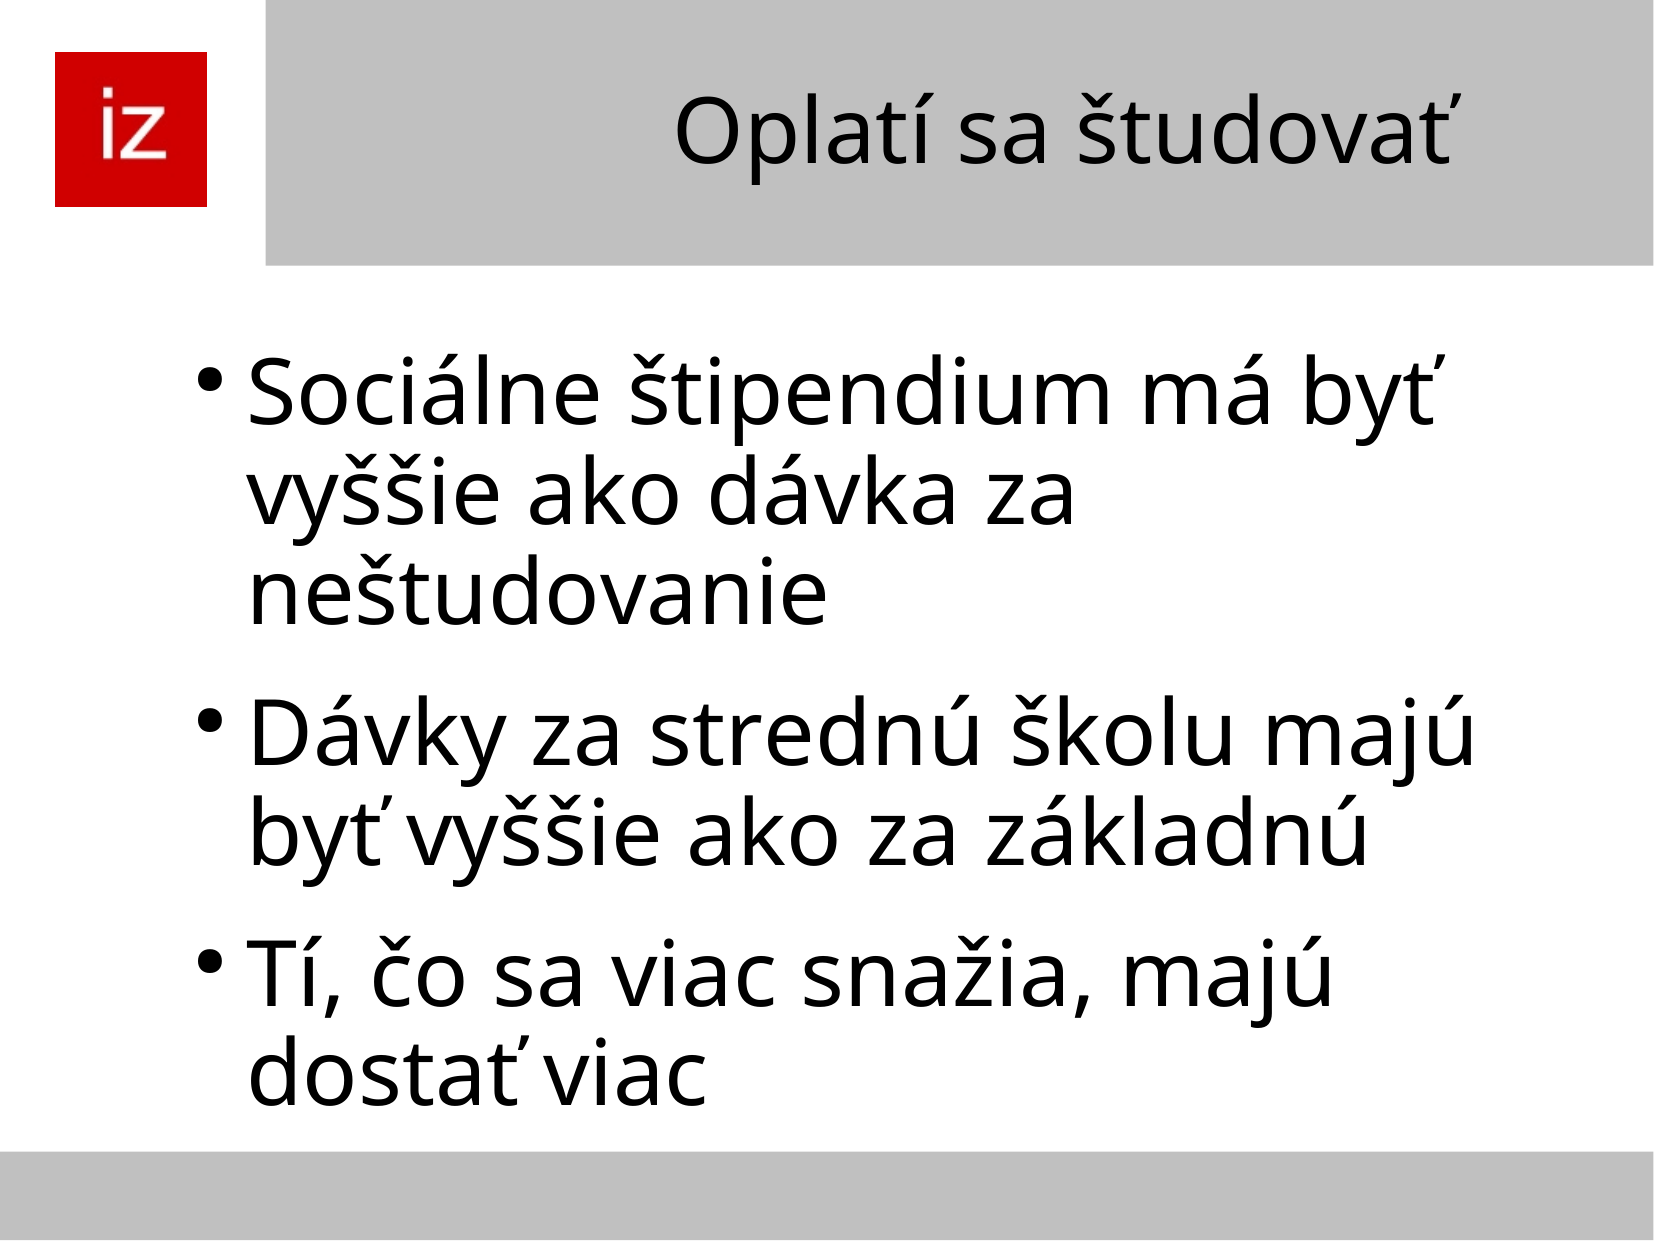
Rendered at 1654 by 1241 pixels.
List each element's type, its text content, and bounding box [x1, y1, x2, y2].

title Oplatí sa študovať [561, 29, 1565, 237]
picture [55, 52, 207, 207]
list Sociálne štipendium má byť vyššie ako dávka za neštudovanie Dávky za strednú školu majú byť vyššie ako za základnú Tí, čo sa viac snažia, majú dostať viac [121, 344, 1533, 1126]
